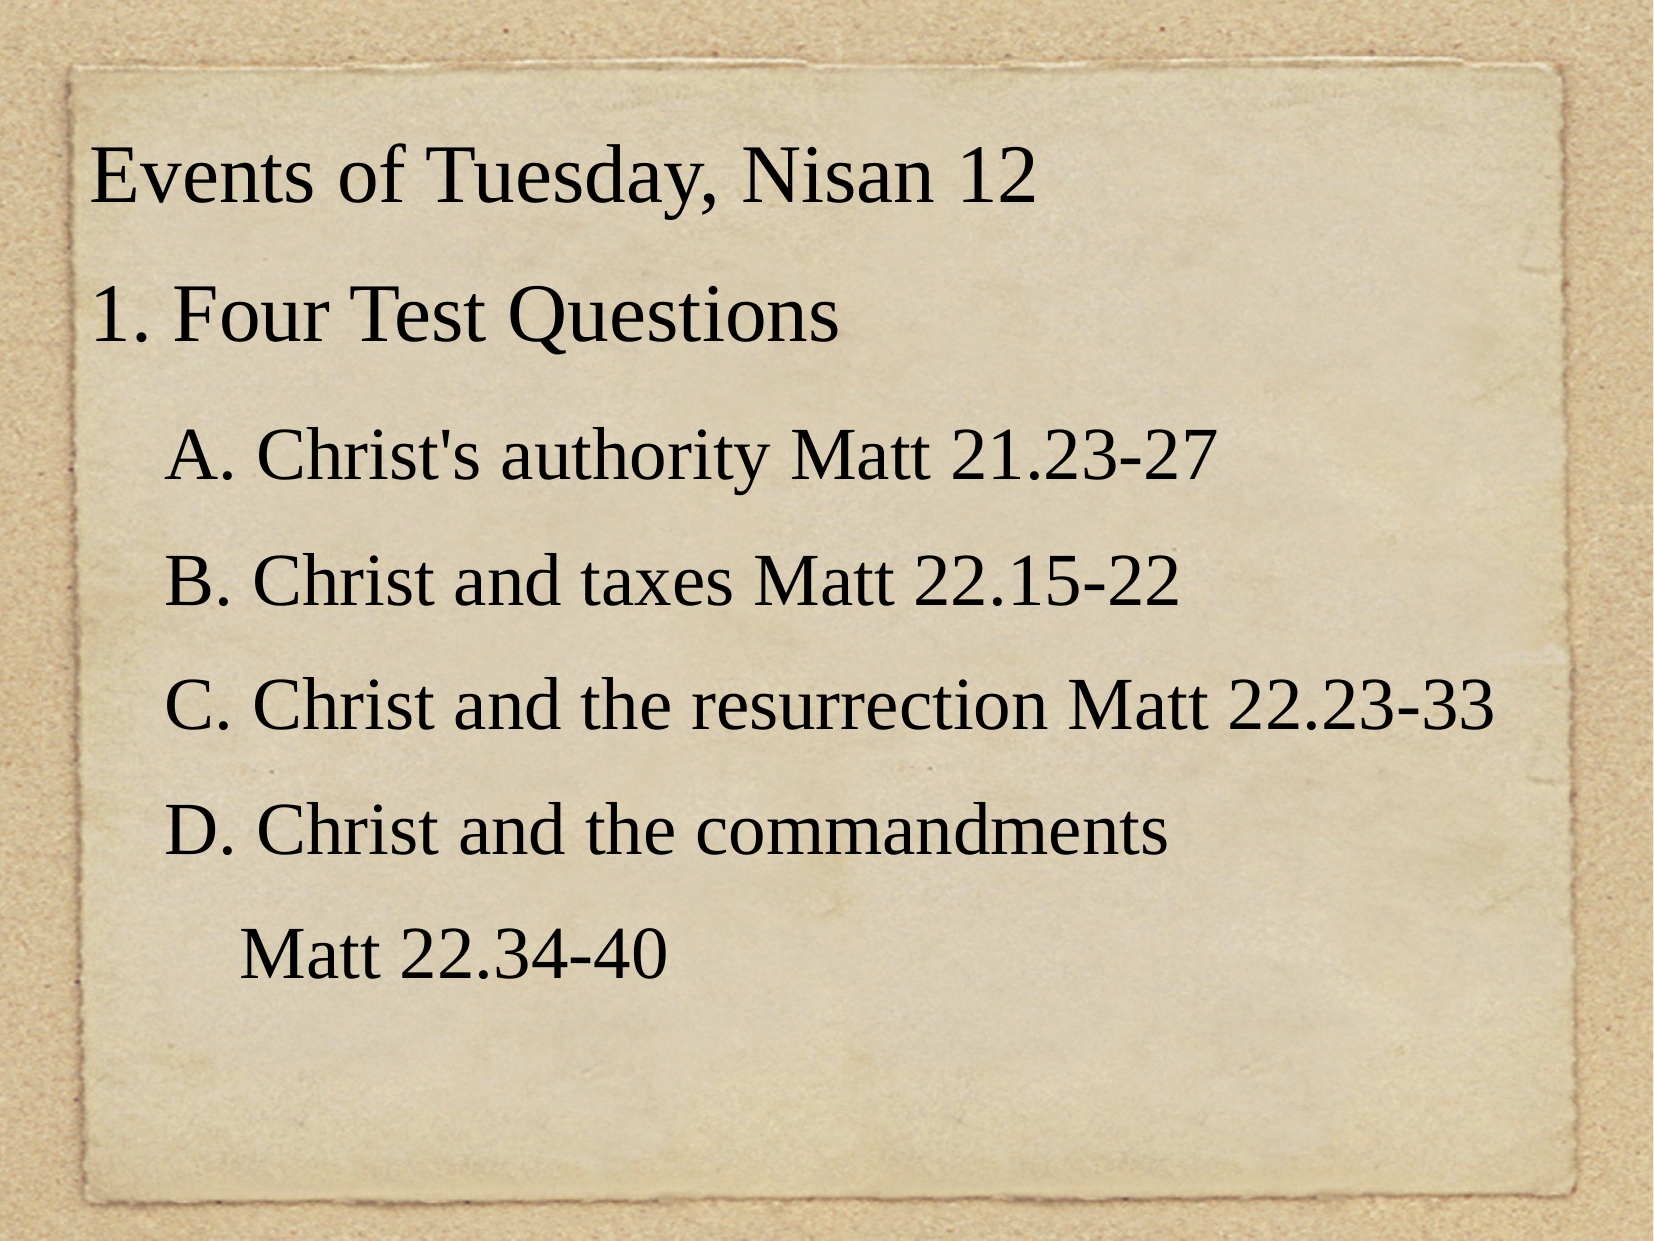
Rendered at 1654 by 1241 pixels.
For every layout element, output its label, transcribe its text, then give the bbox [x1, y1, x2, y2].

text_box Events of Tuesday, Nisan 12 1. Four Test Questions A. Christ's authority Matt 21.23-27 B. Christ and taxes Matt 22.15-22 C. Christ and the resurrection Matt 22.23-33 D. Christ and the commandments Matt 22.34-40 [75, 75, 1576, 1201]
picture [0, 0, 1654, 1241]
